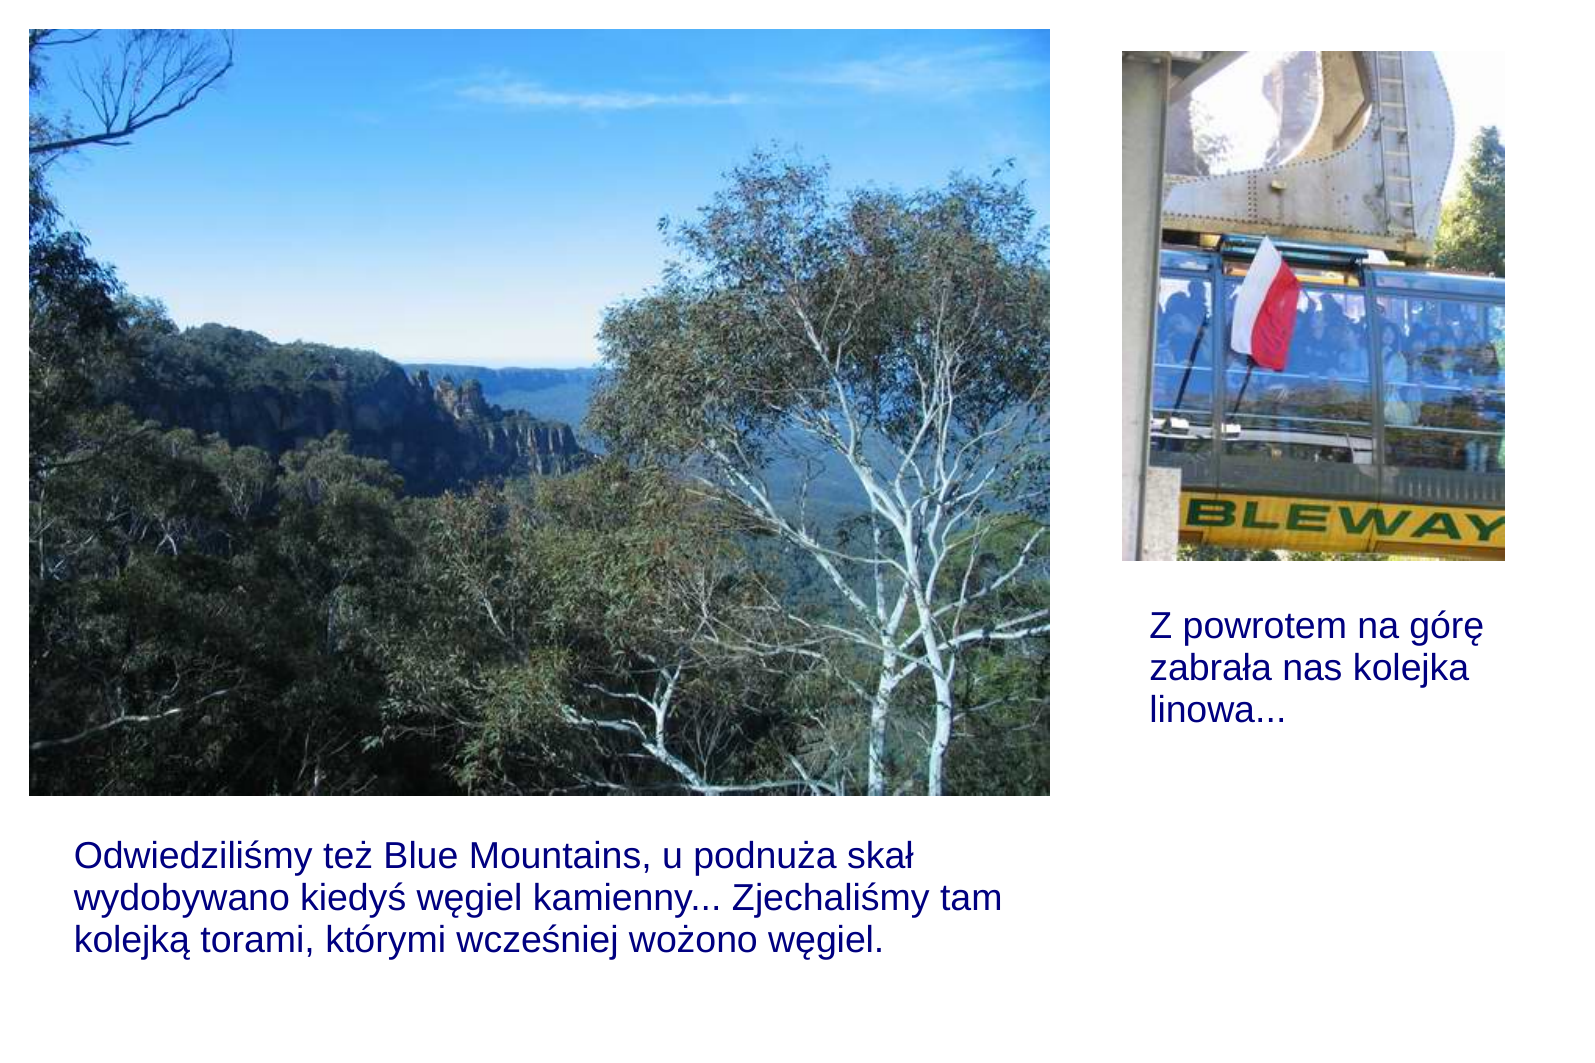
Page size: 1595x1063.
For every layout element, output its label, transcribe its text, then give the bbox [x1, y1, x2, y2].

text_box Odwiedziliśmy też Blue Mountains, u podnuża skał wydobywano kiedyś węgiel kamienny... Zjechaliśmy tam kolejką torami, którymi wcześniej wożono węgiel. [59, 826, 1063, 1004]
picture [29, 29, 1050, 796]
picture [1122, 51, 1505, 562]
text_box Z powrotem na górę zabrała nas kolejka linowa... [1134, 597, 1565, 739]
